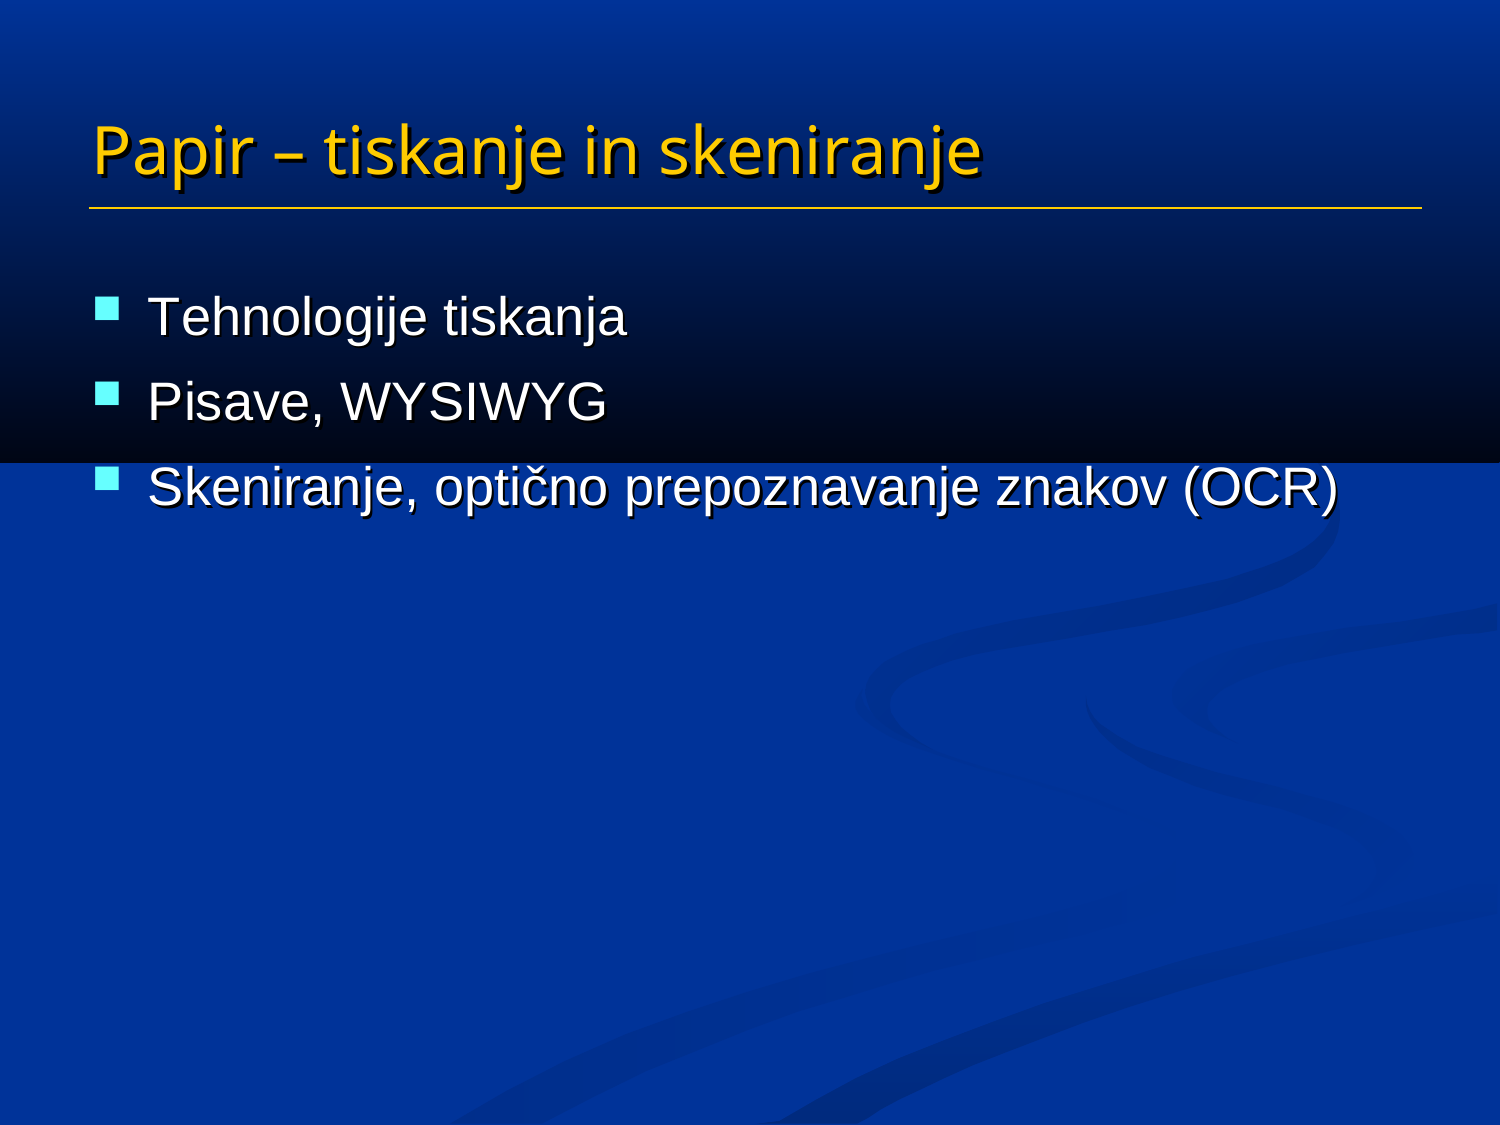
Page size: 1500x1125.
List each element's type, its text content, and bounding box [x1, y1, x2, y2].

text_box Papir – tiskanje in skeniranje [76, 54, 1352, 242]
list Tehnologije tiskanja Pisave, WYSIWYG Skeniranje, optično prepoznavanje znakov (OCR) [76, 267, 1447, 1071]
